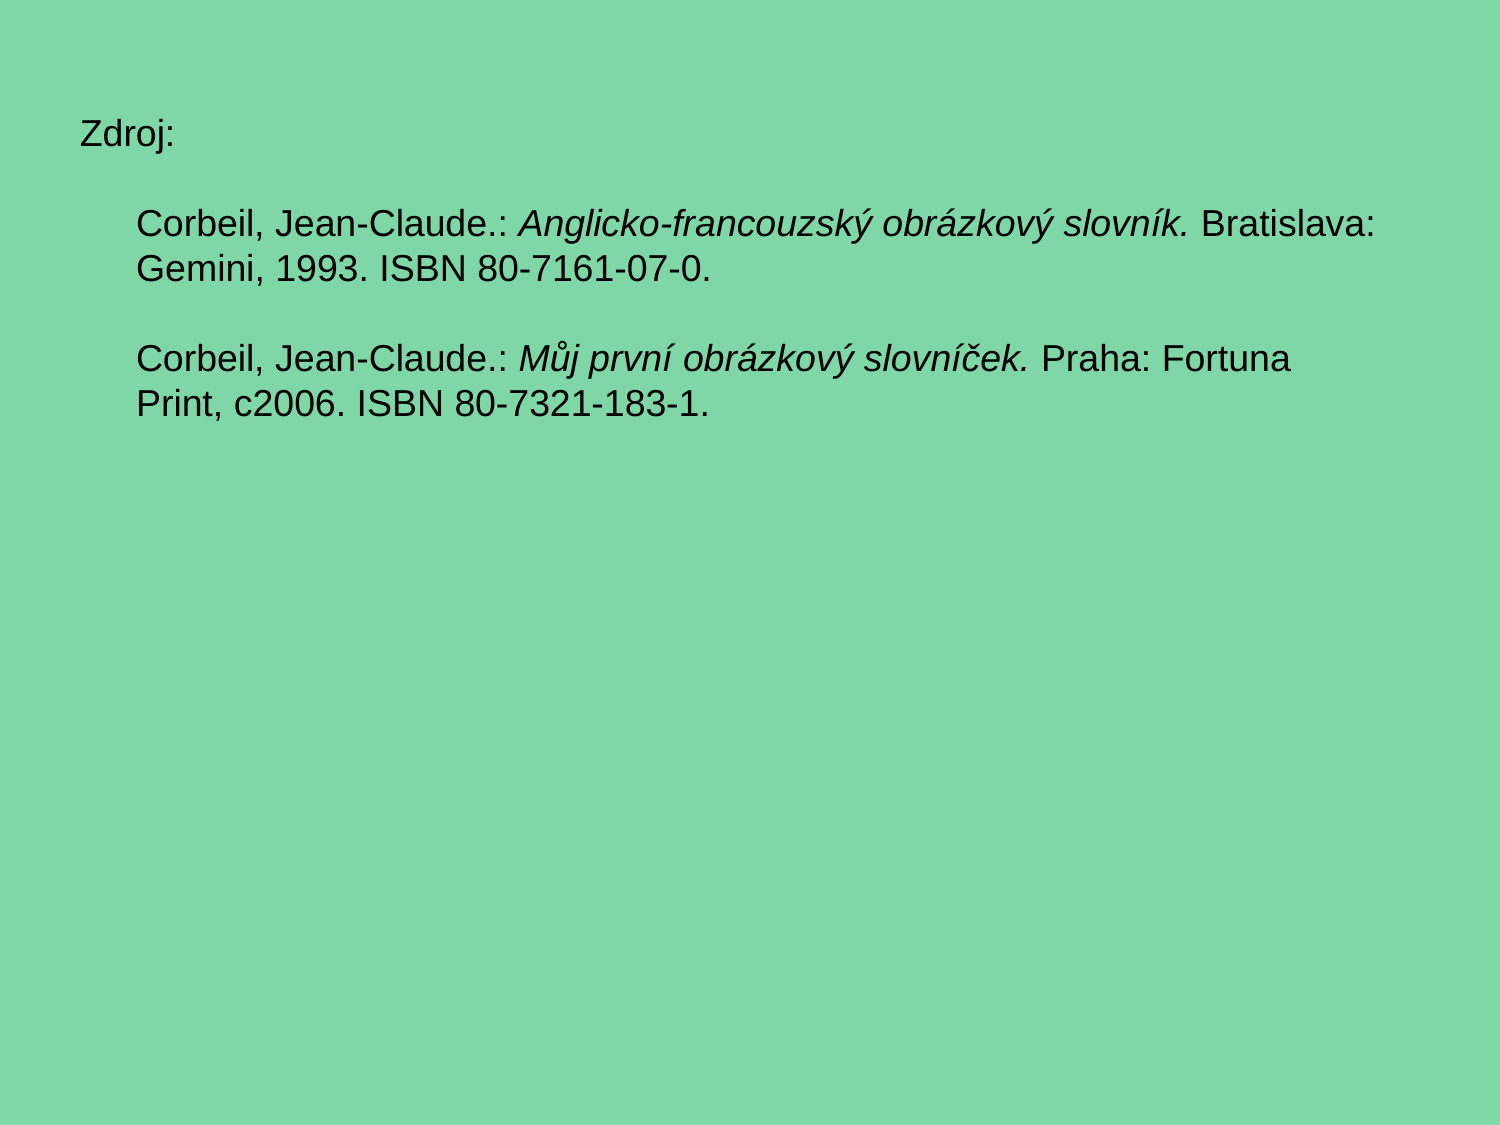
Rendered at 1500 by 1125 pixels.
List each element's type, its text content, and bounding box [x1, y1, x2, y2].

list Zdroj: Corbeil, Jean-Claude.: Anglicko-francouzský obrázkový slovník. Bratislava: Gemini, 1993. ISBN 80-7161-07-0. Corbeil, Jean-Claude.: Můj první obrázkový slovníček. Praha: Fortuna Print, c2006. ISBN 80-7321-183-1. [64, 101, 1415, 845]
